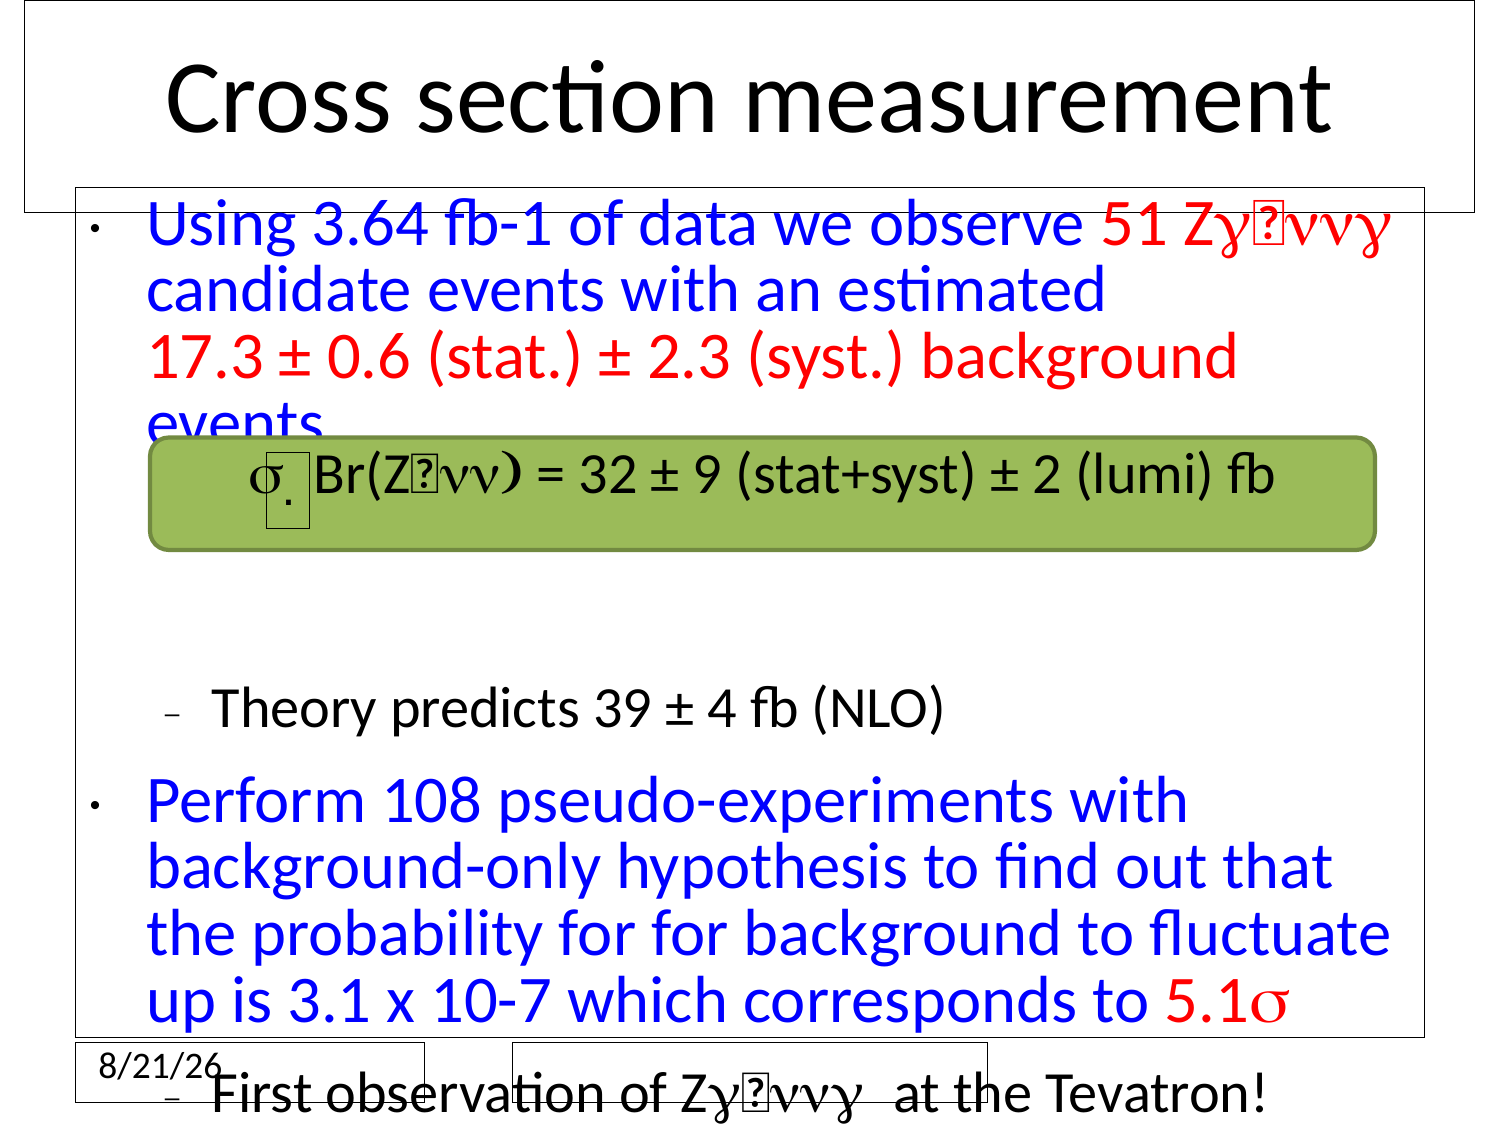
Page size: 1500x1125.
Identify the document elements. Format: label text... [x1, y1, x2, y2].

list Using 3.64 fb-1 of data we observe 51 Zgnng candidate events with an estimated 17.3 ± 0.6 (stat.) ± 2.3 (syst.) background events Theory predicts 39 ± 4 fb (NLO) Perform 108 pseudo-experiments with background-only hypothesis to find out that the probability for for background to fluctuate up is 3.1 x 10-7 which corresponds to 5.1s First observation of Zgnng at the Tevatron! [75, 187, 1425, 1038]
title Cross section measurement [24, 0, 1475, 213]
text_box . [266, 452, 310, 529]
text_box s Br(Znn) = 32 ± 9 (stat+syst) ± 2 (lumi) fb [150, 437, 1375, 550]
